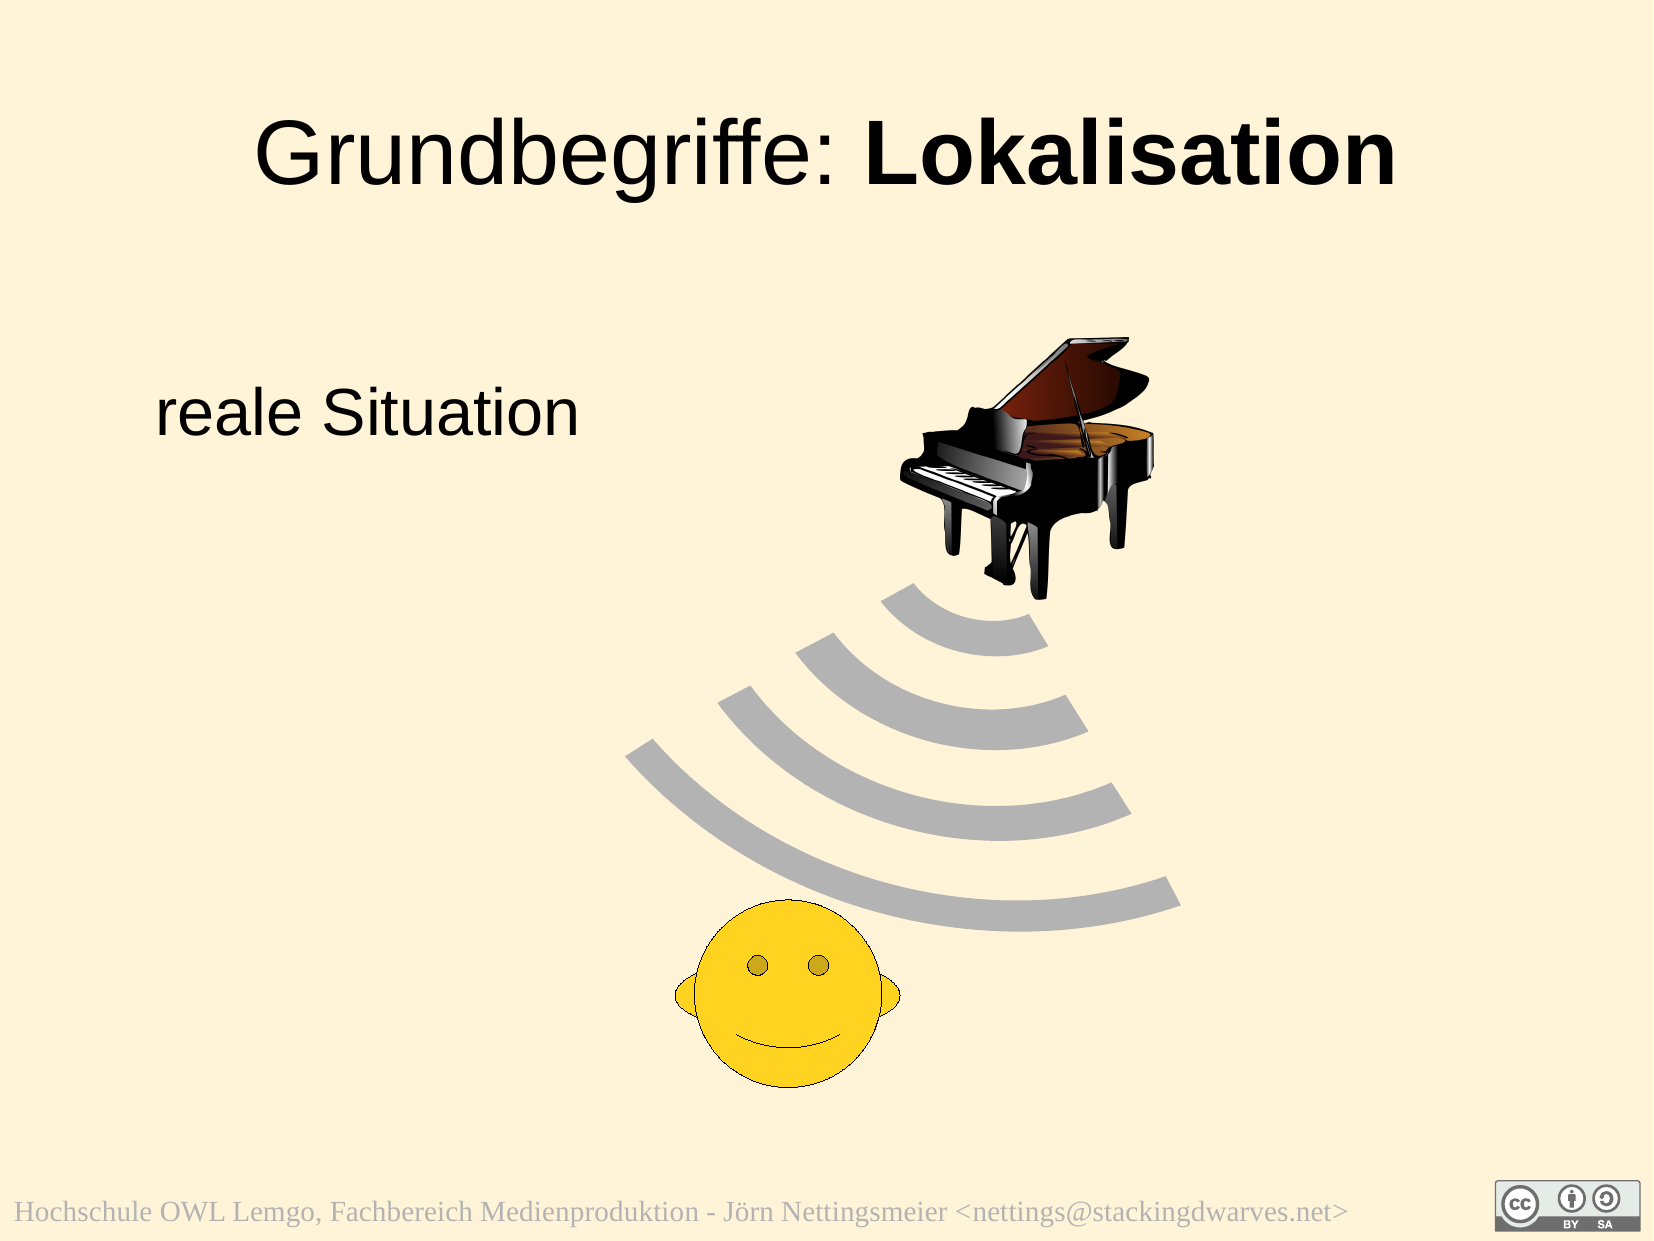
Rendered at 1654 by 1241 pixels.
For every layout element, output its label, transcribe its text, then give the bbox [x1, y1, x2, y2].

text_box [795, 632, 1089, 751]
text_box [717, 685, 1132, 841]
title Grundbegriffe: Lokalisation [82, 49, 1571, 257]
subtitle reale Situation [75, 300, 638, 526]
text_box [880, 583, 1049, 657]
text_box [675, 899, 901, 1088]
text_box [624, 738, 1181, 932]
picture [900, 337, 1154, 601]
